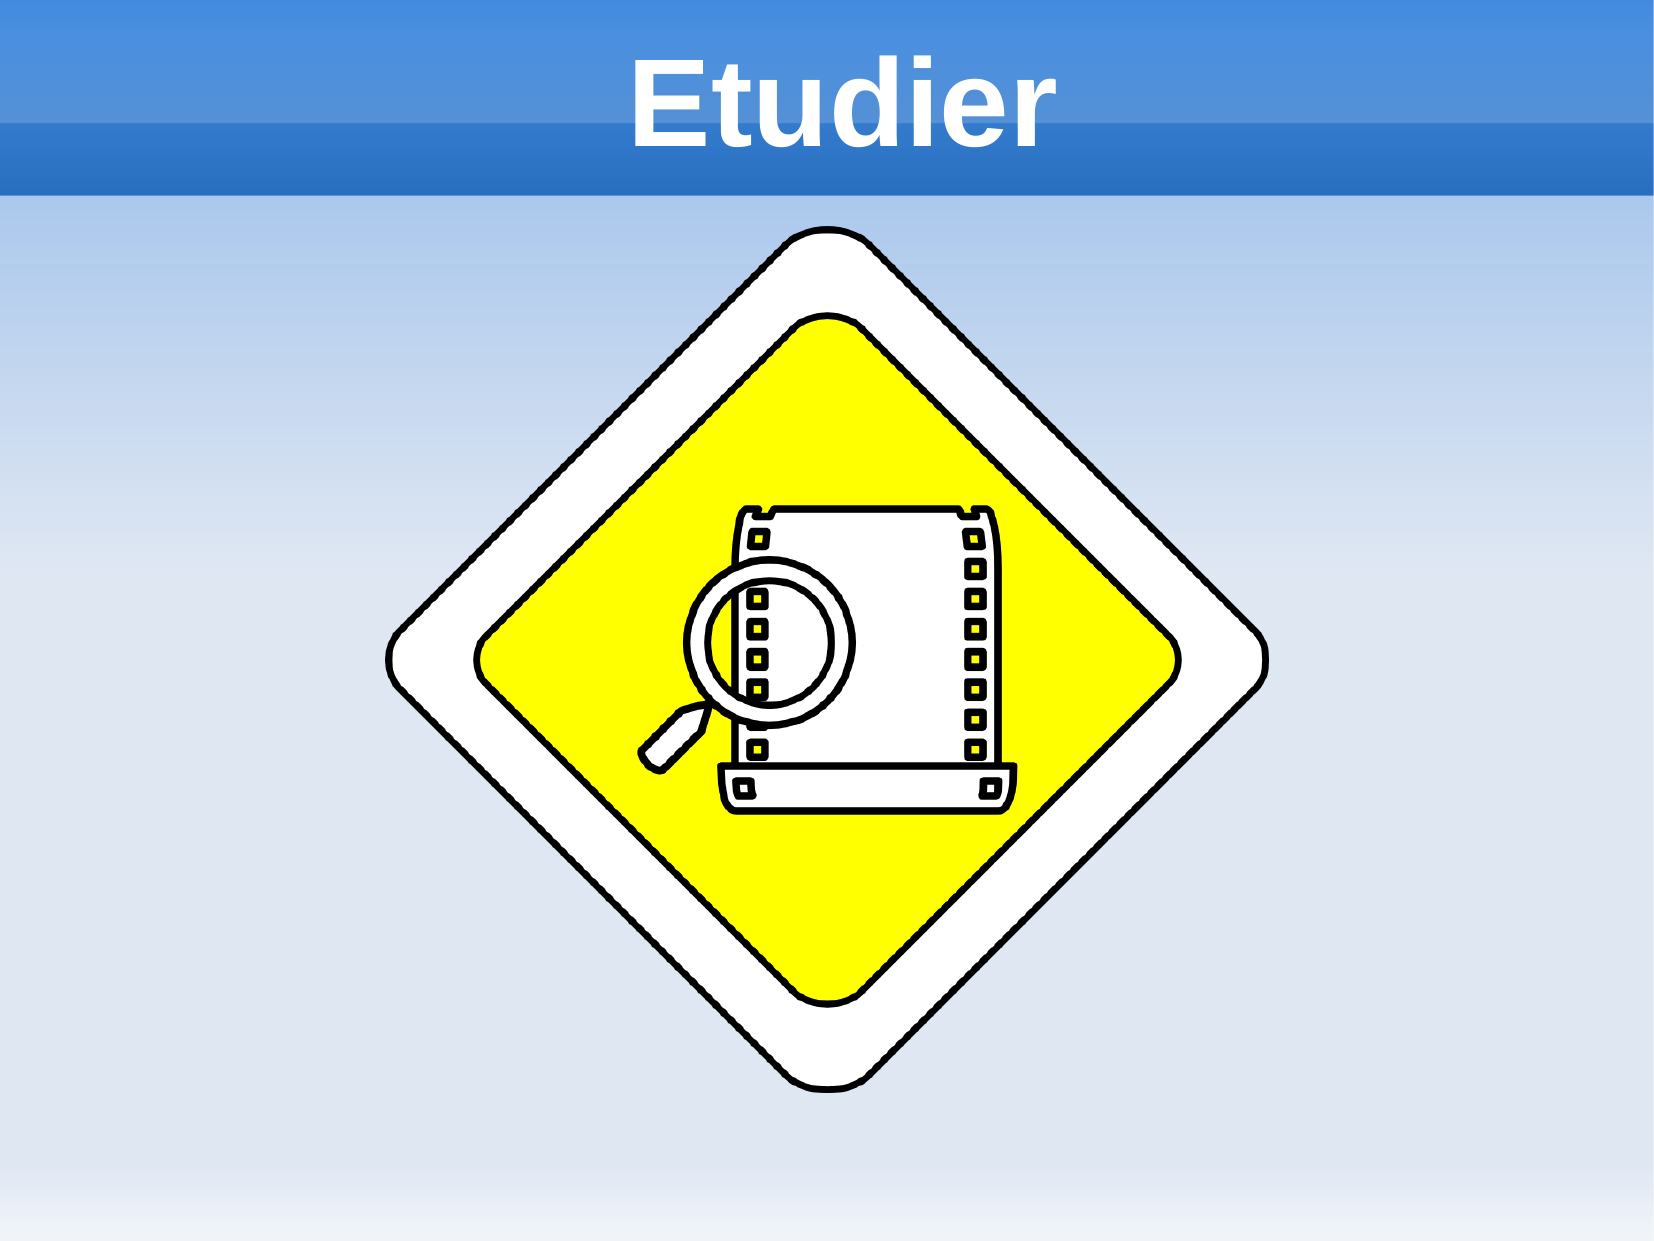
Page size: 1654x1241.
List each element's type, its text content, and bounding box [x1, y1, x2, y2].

title Etudier [76, 0, 1565, 208]
picture [0, 0, 1654, 1241]
